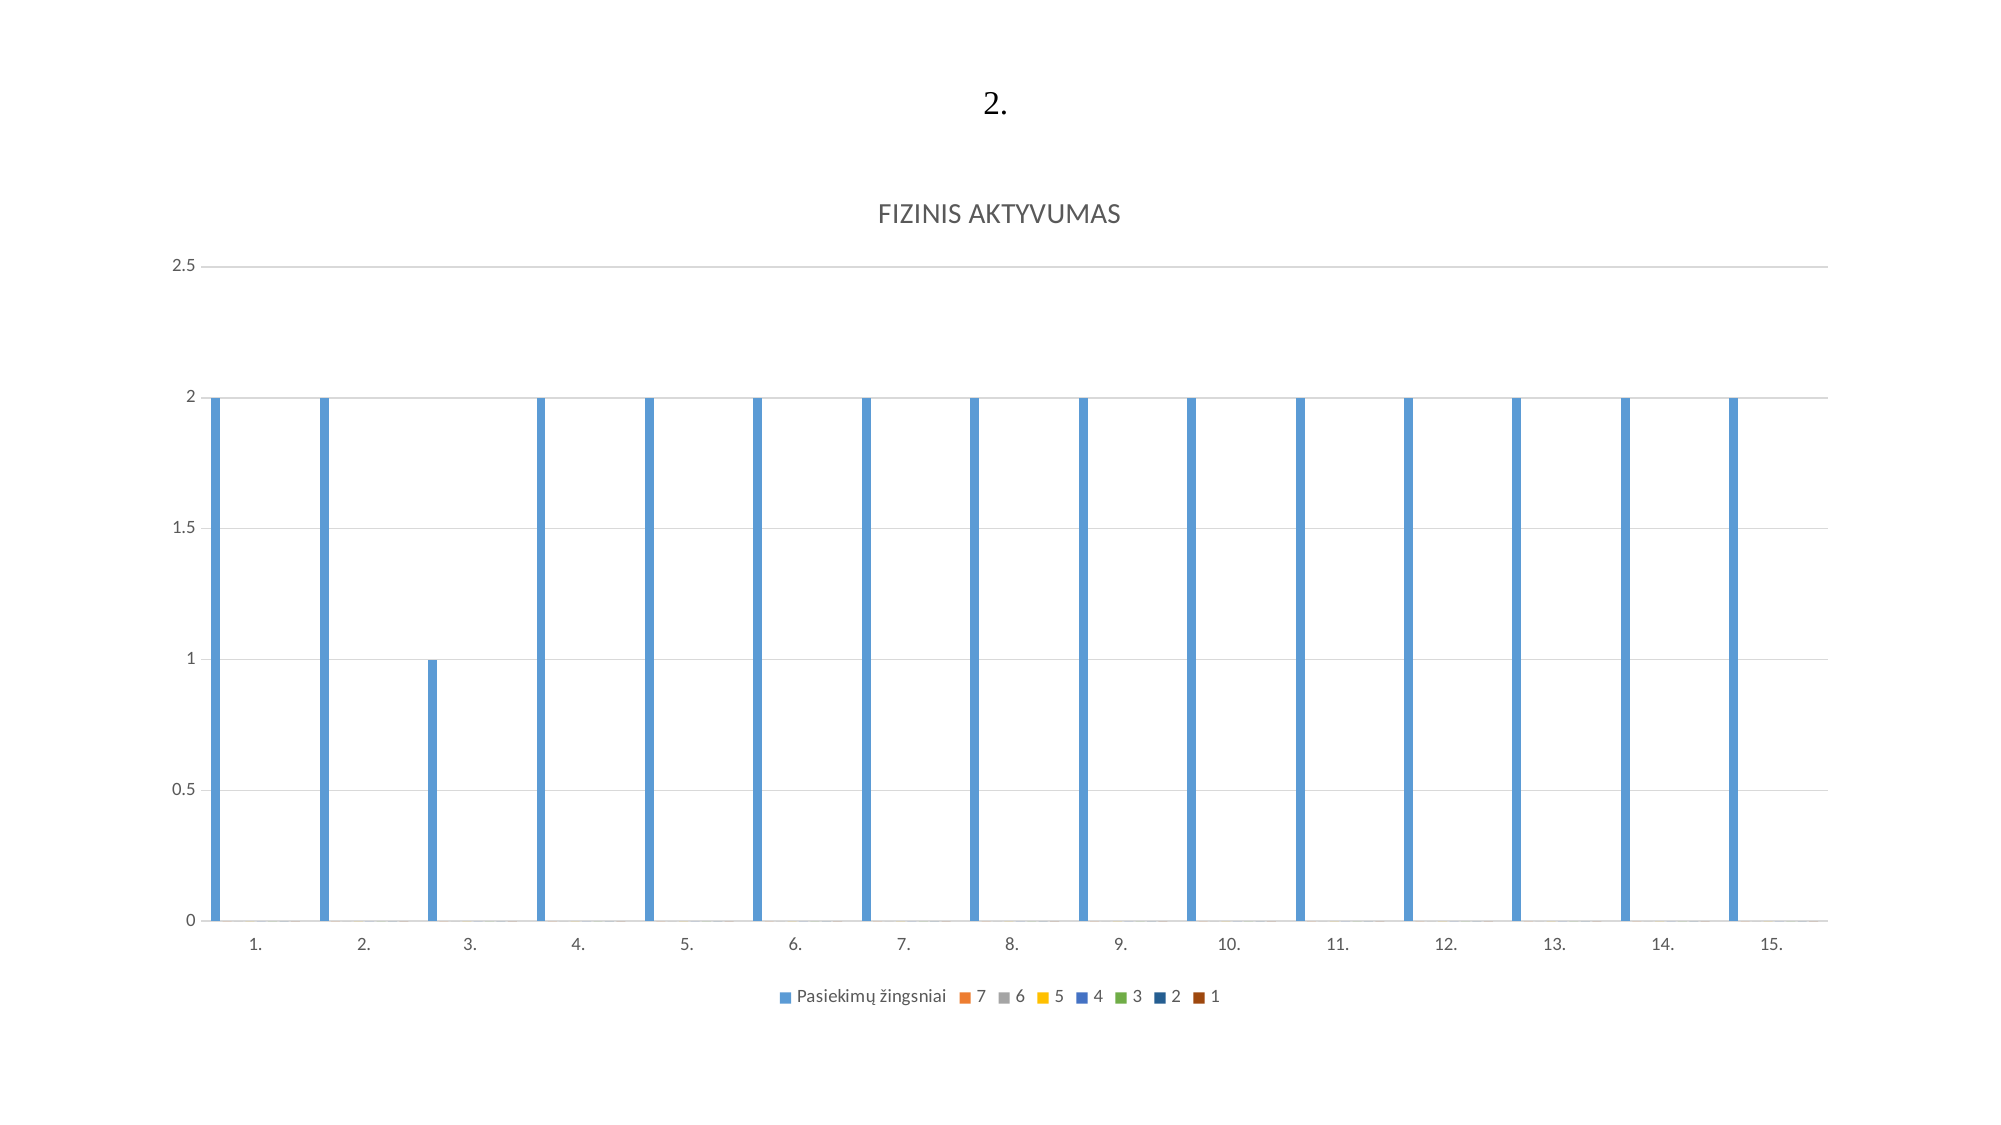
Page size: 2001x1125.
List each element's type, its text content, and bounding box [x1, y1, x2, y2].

chart [137, 168, 1863, 1014]
title 2. [137, 59, 1863, 148]
